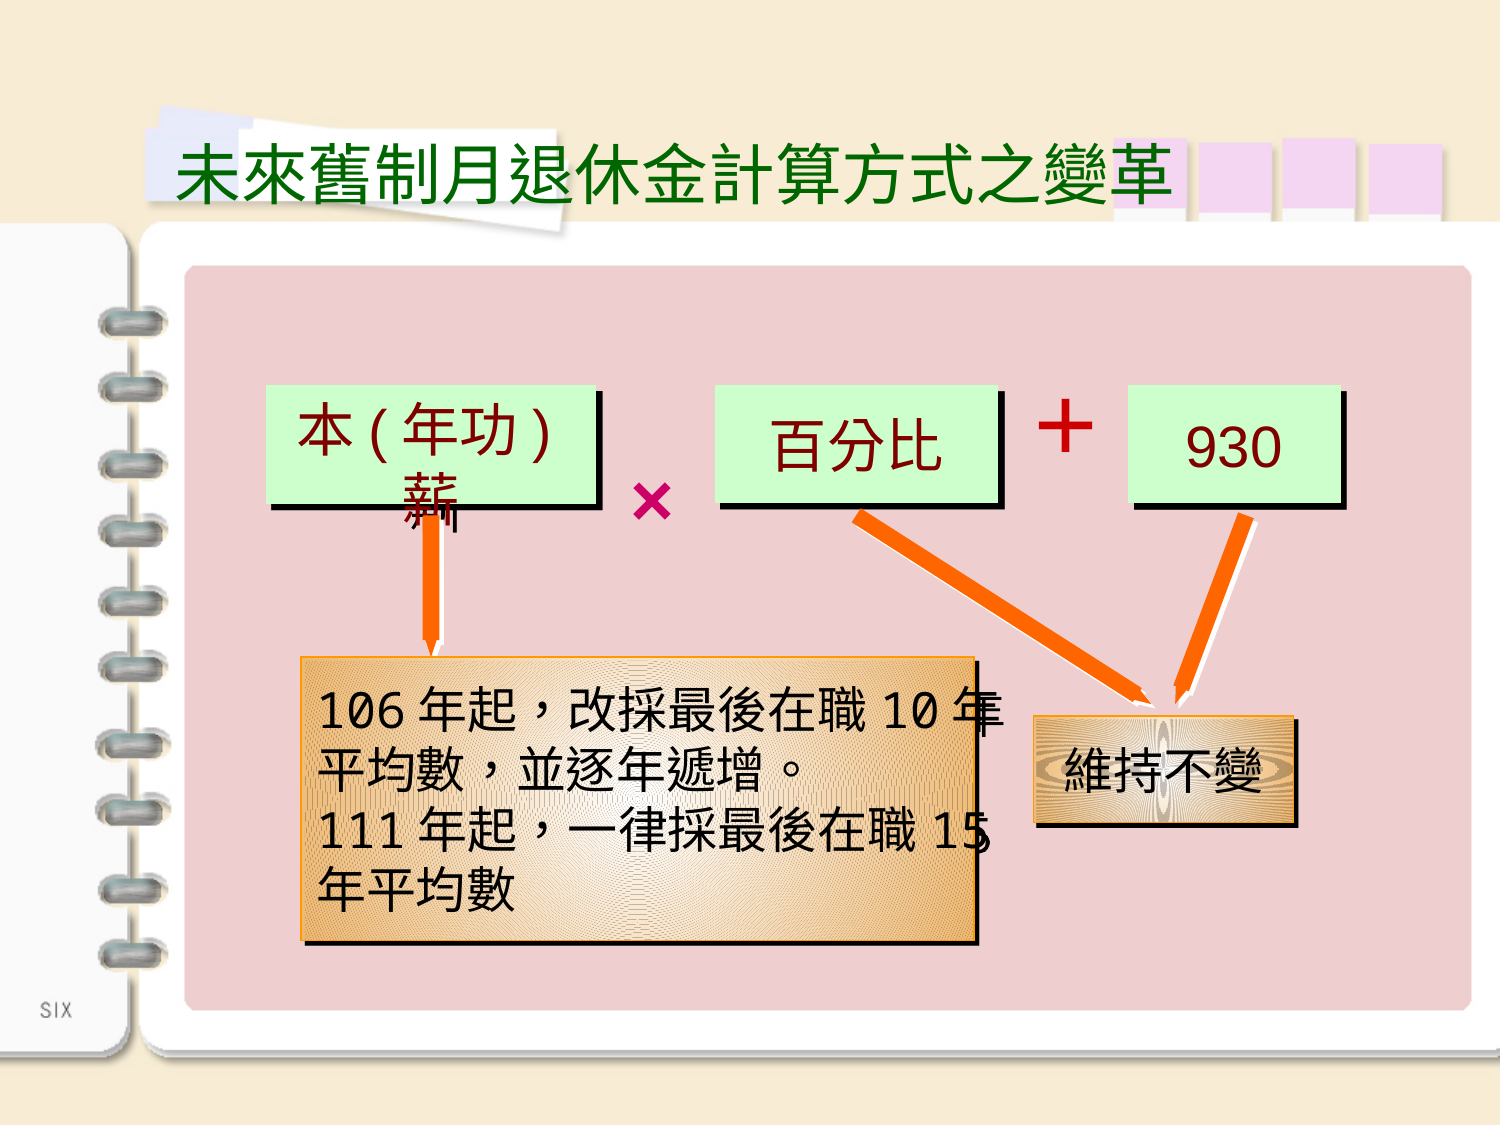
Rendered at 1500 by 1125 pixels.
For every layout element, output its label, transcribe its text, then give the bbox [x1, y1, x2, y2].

text_box 本(年功)薪 [266, 385, 596, 504]
text_box 930 [1128, 385, 1341, 503]
text_box 106年起，改採最後在職10年 平均數，並逐年遞增。 111年起，一律採最後在職15 年平均數 [301, 657, 974, 941]
title × [596, 444, 715, 492]
text_box 百分比 [715, 385, 998, 503]
text_box 維持不變 [1034, 716, 1293, 822]
text_box ＋ [998, 433, 1128, 480]
text_box 未來舊制月退休金計算方式之變革 [159, 125, 1258, 208]
